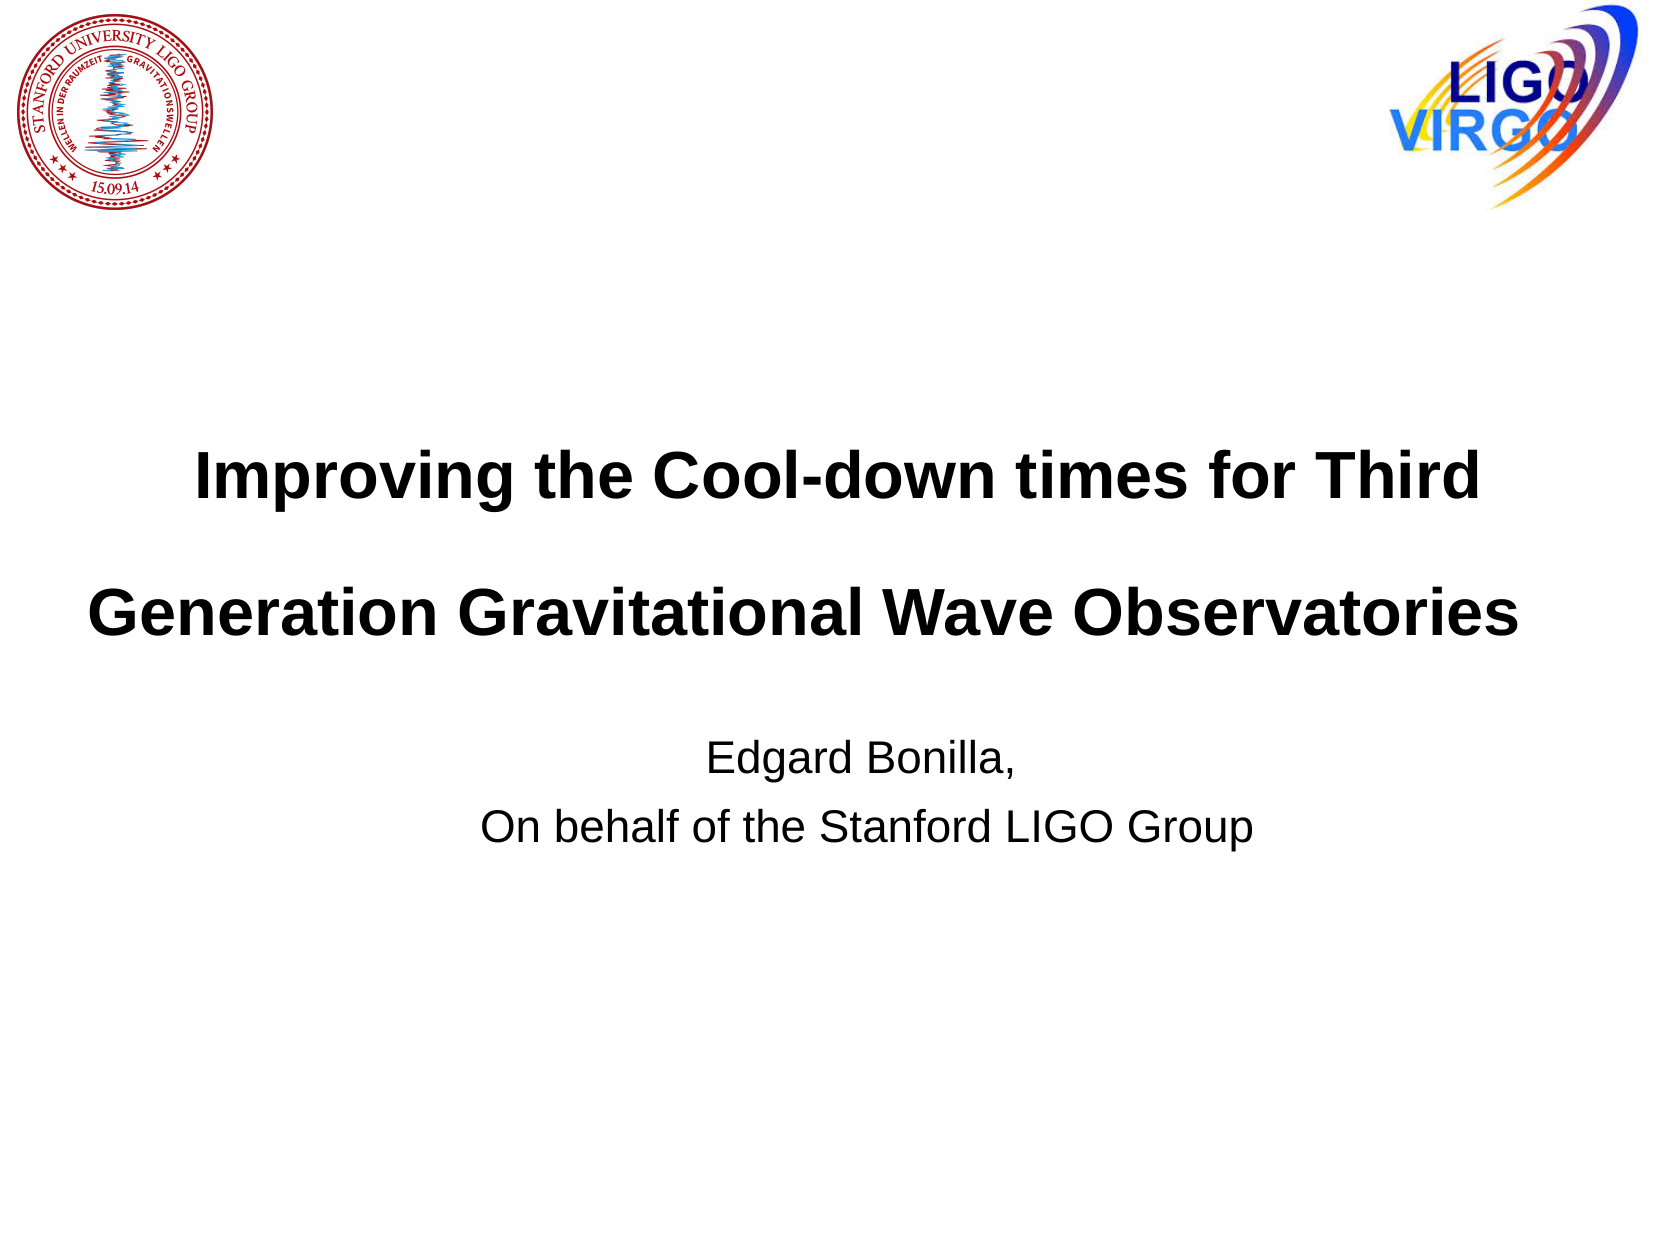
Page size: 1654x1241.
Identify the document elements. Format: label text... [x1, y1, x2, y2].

text_box Edgard Bonilla, On behalf of the Stanford LIGO Group [465, 724, 1320, 844]
picture [1372, 0, 1654, 210]
title Improving the Cool-down times for Third Generation Gravitational Wave Observatories [77, 410, 1566, 640]
picture [17, 14, 213, 210]
